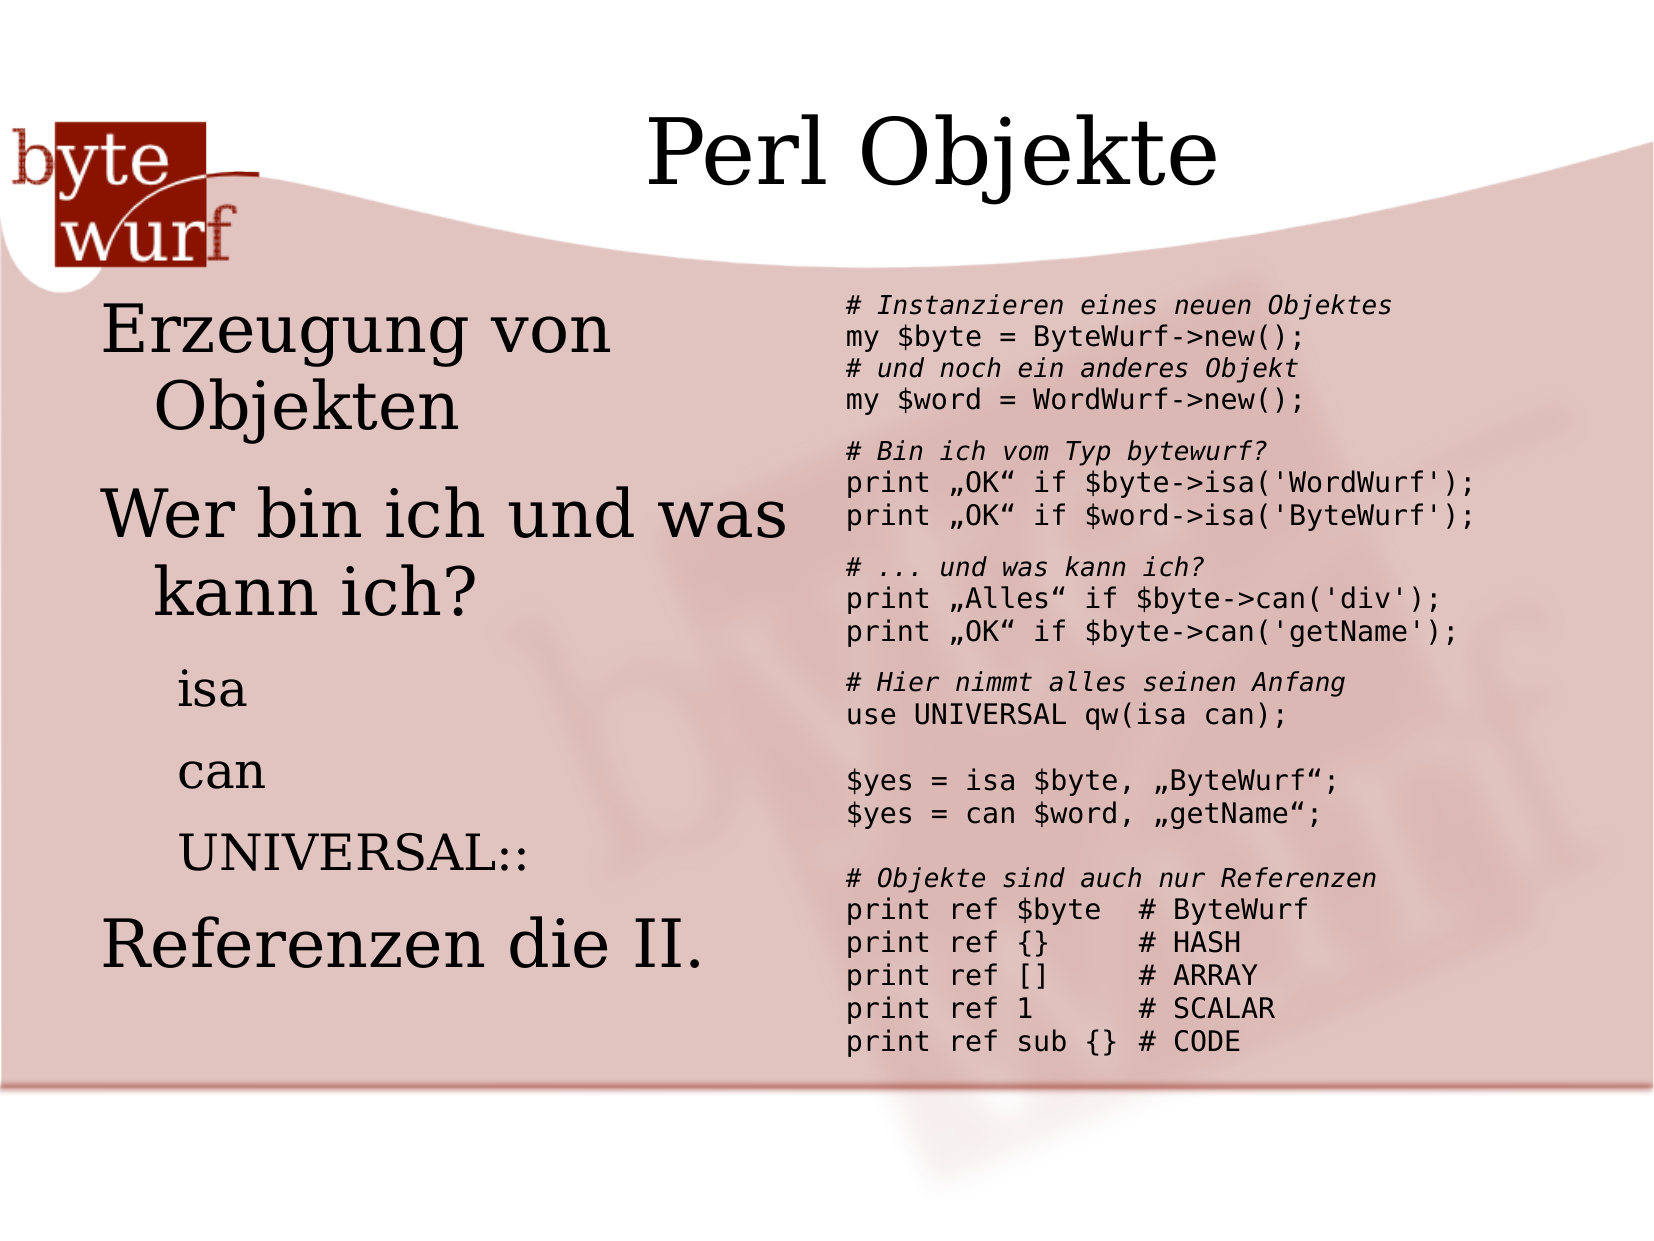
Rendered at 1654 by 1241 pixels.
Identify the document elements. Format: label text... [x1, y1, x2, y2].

chart [845, 290, 1572, 1093]
list Erzeugung von Objekten Wer bin ich und was kann ich? isa can UNIVERSAL:: Referenzen die II. [82, 290, 809, 1078]
picture [0, 33, 1654, 1203]
title Perl Objekte [295, 56, 1571, 250]
